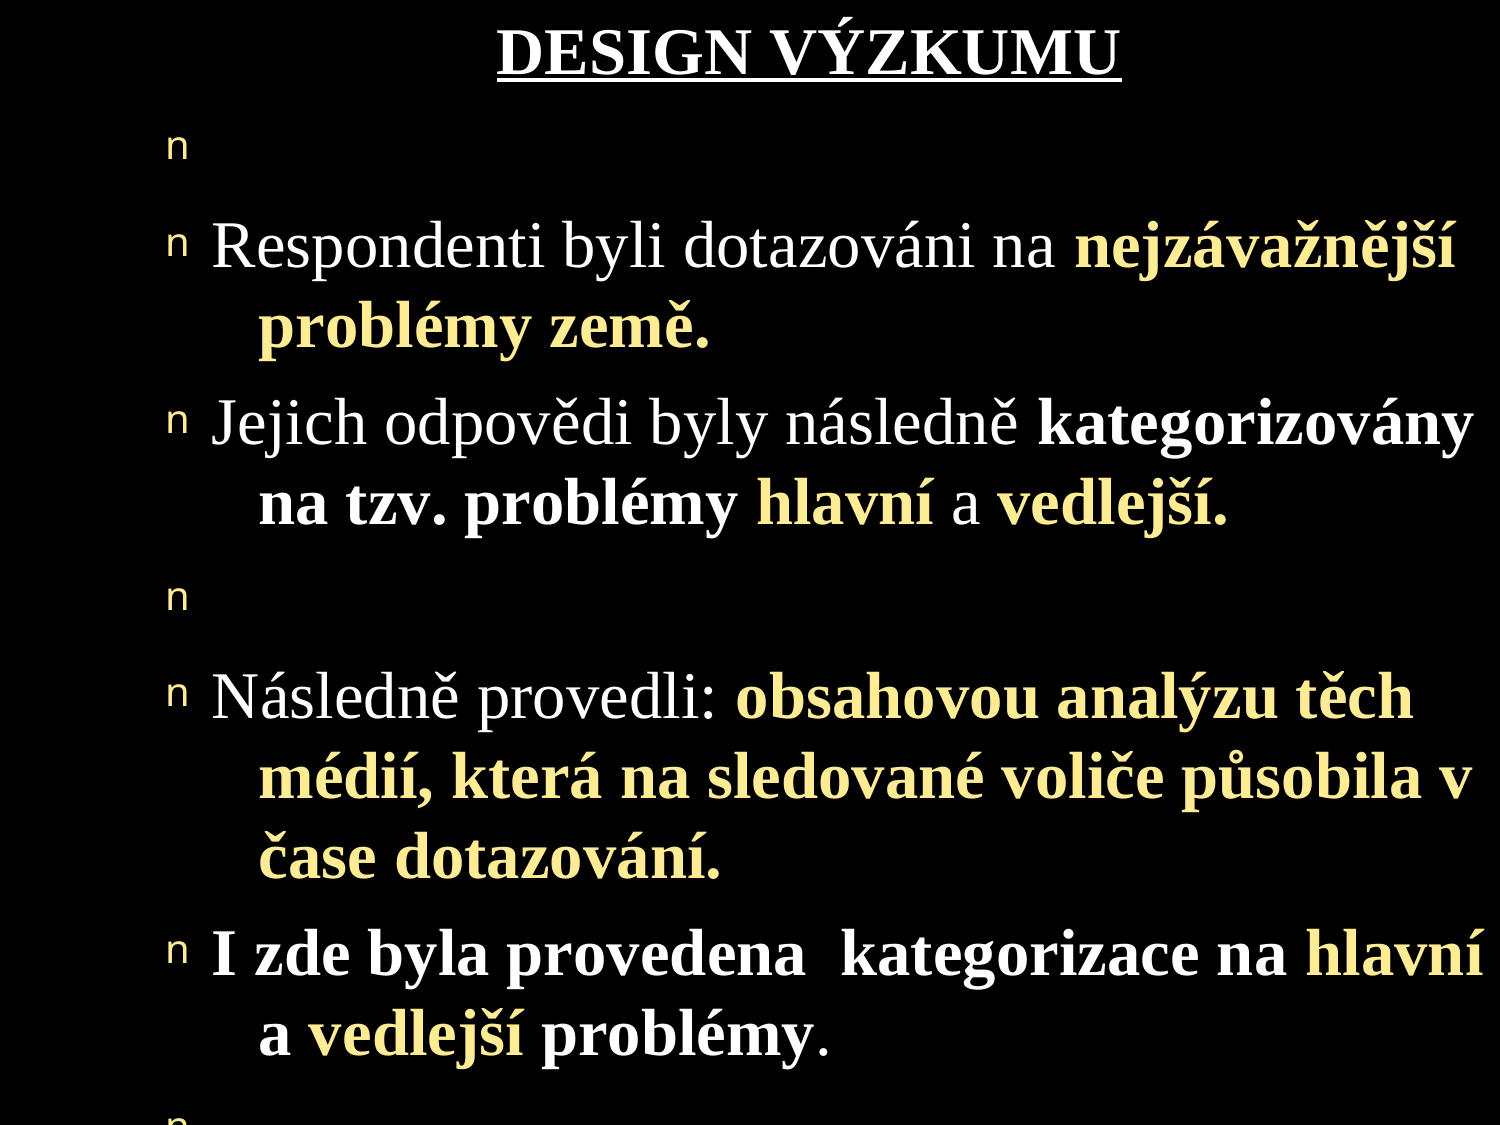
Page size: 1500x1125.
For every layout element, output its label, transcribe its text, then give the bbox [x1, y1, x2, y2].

list DESIGN VÝZKUMU Respondenti byli dotazováni na nejzávažnější problémy země. Jejich odpovědi byly následně kategorizovány na tzv. problémy hlavní a vedlejší. Následně provedli: obsahovou analýzu těch médií, která na sledované voliče působila v čase dotazování. I zde byla provedena kategorizace na hlavní a vedlejší problémy. [0, 0, 1500, 1125]
